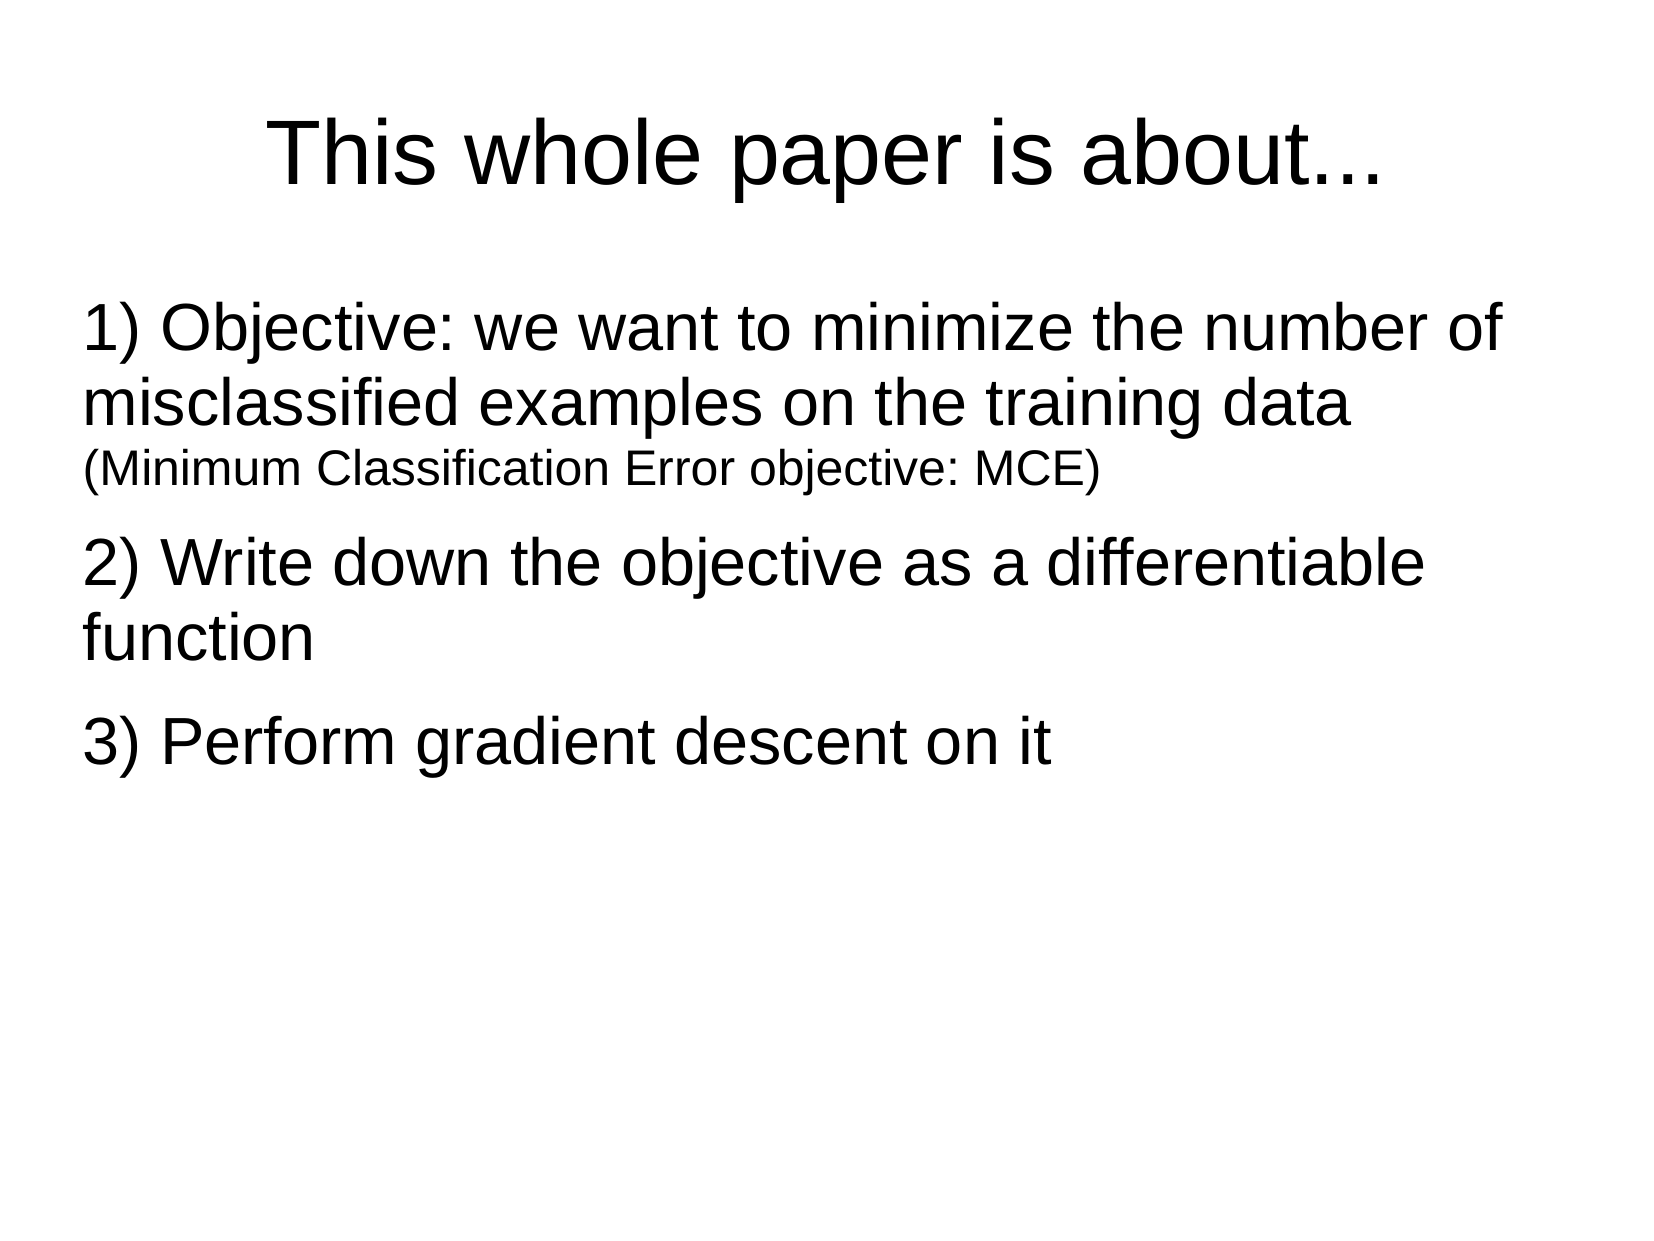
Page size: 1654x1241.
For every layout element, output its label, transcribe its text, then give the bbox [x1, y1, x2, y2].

title This whole paper is about... [82, 56, 1571, 250]
list 1) Objective: we want to minimize the number of misclassified examples on the training data (Minimum Classification Error objective: MCE) 2) Write down the objective as a differentiable function 3) Perform gradient descent on it [82, 290, 1571, 1094]
